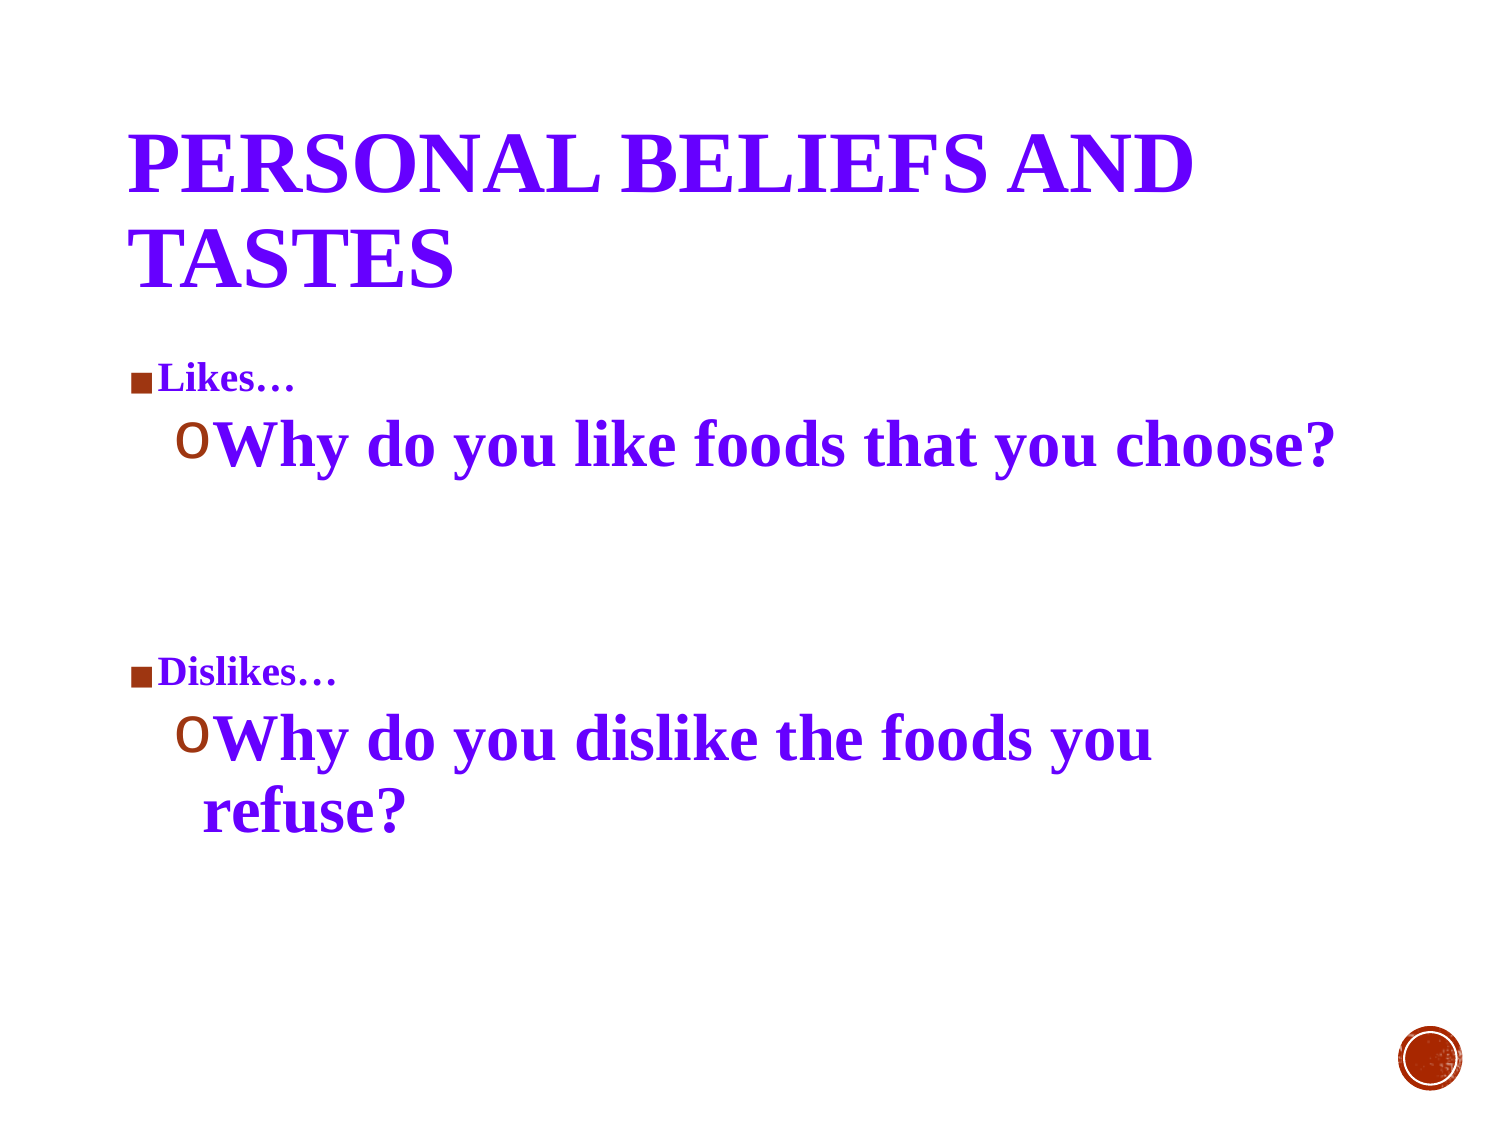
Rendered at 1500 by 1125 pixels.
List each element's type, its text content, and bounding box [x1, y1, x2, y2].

list Likes… Why do you like foods that you choose? Dislikes… Why do you dislike the foods you refuse? [112, 348, 1388, 1013]
picture [1398, 1026, 1463, 1091]
title PERSONAL BELIEFS AND TASTES [112, 79, 1388, 344]
